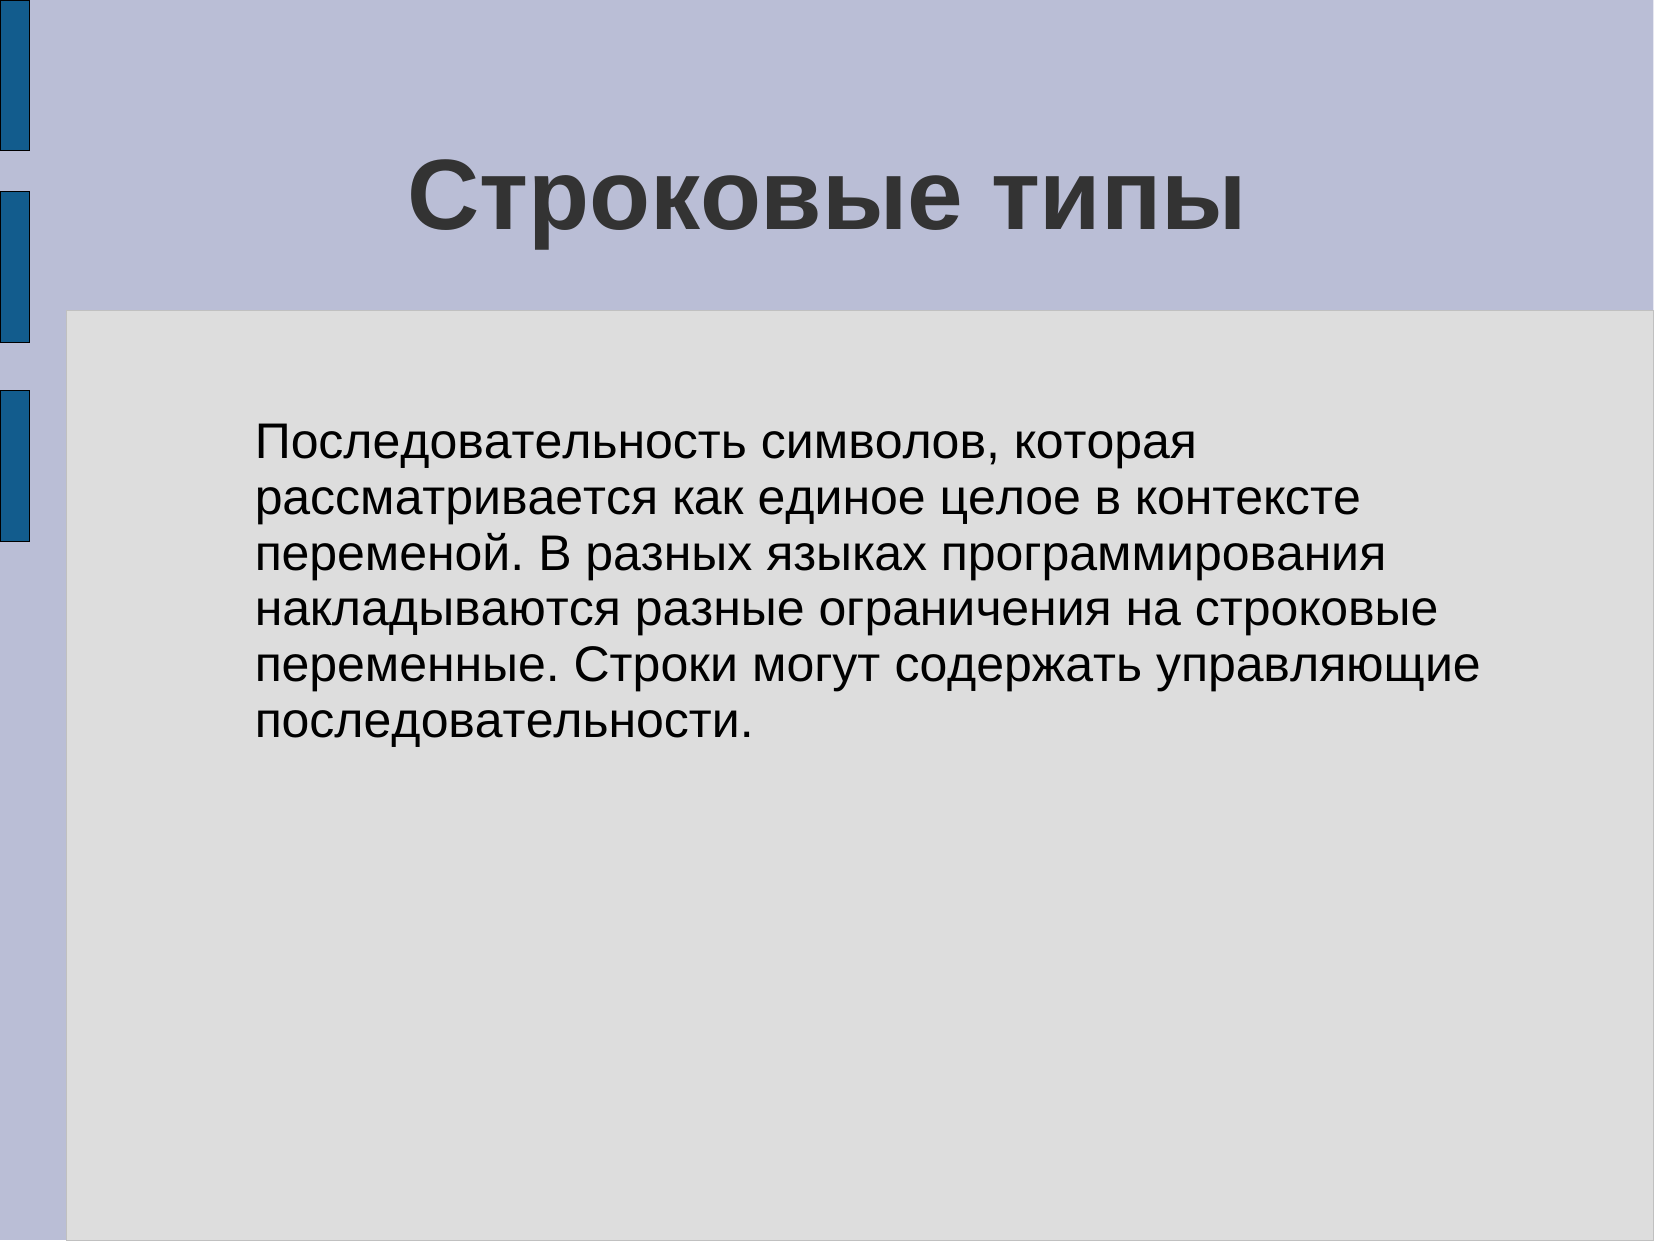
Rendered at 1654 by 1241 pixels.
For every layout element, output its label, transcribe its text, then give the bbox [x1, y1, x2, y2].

list Последовательность символов, которая рассматривается как единое целое в контексте переменой. В разных языках программирования накладываются разные ограничения на строковые переменные. Строки могут содержать управляющие последовательности. [184, 413, 1565, 1195]
title Строковые типы [121, 91, 1534, 299]
